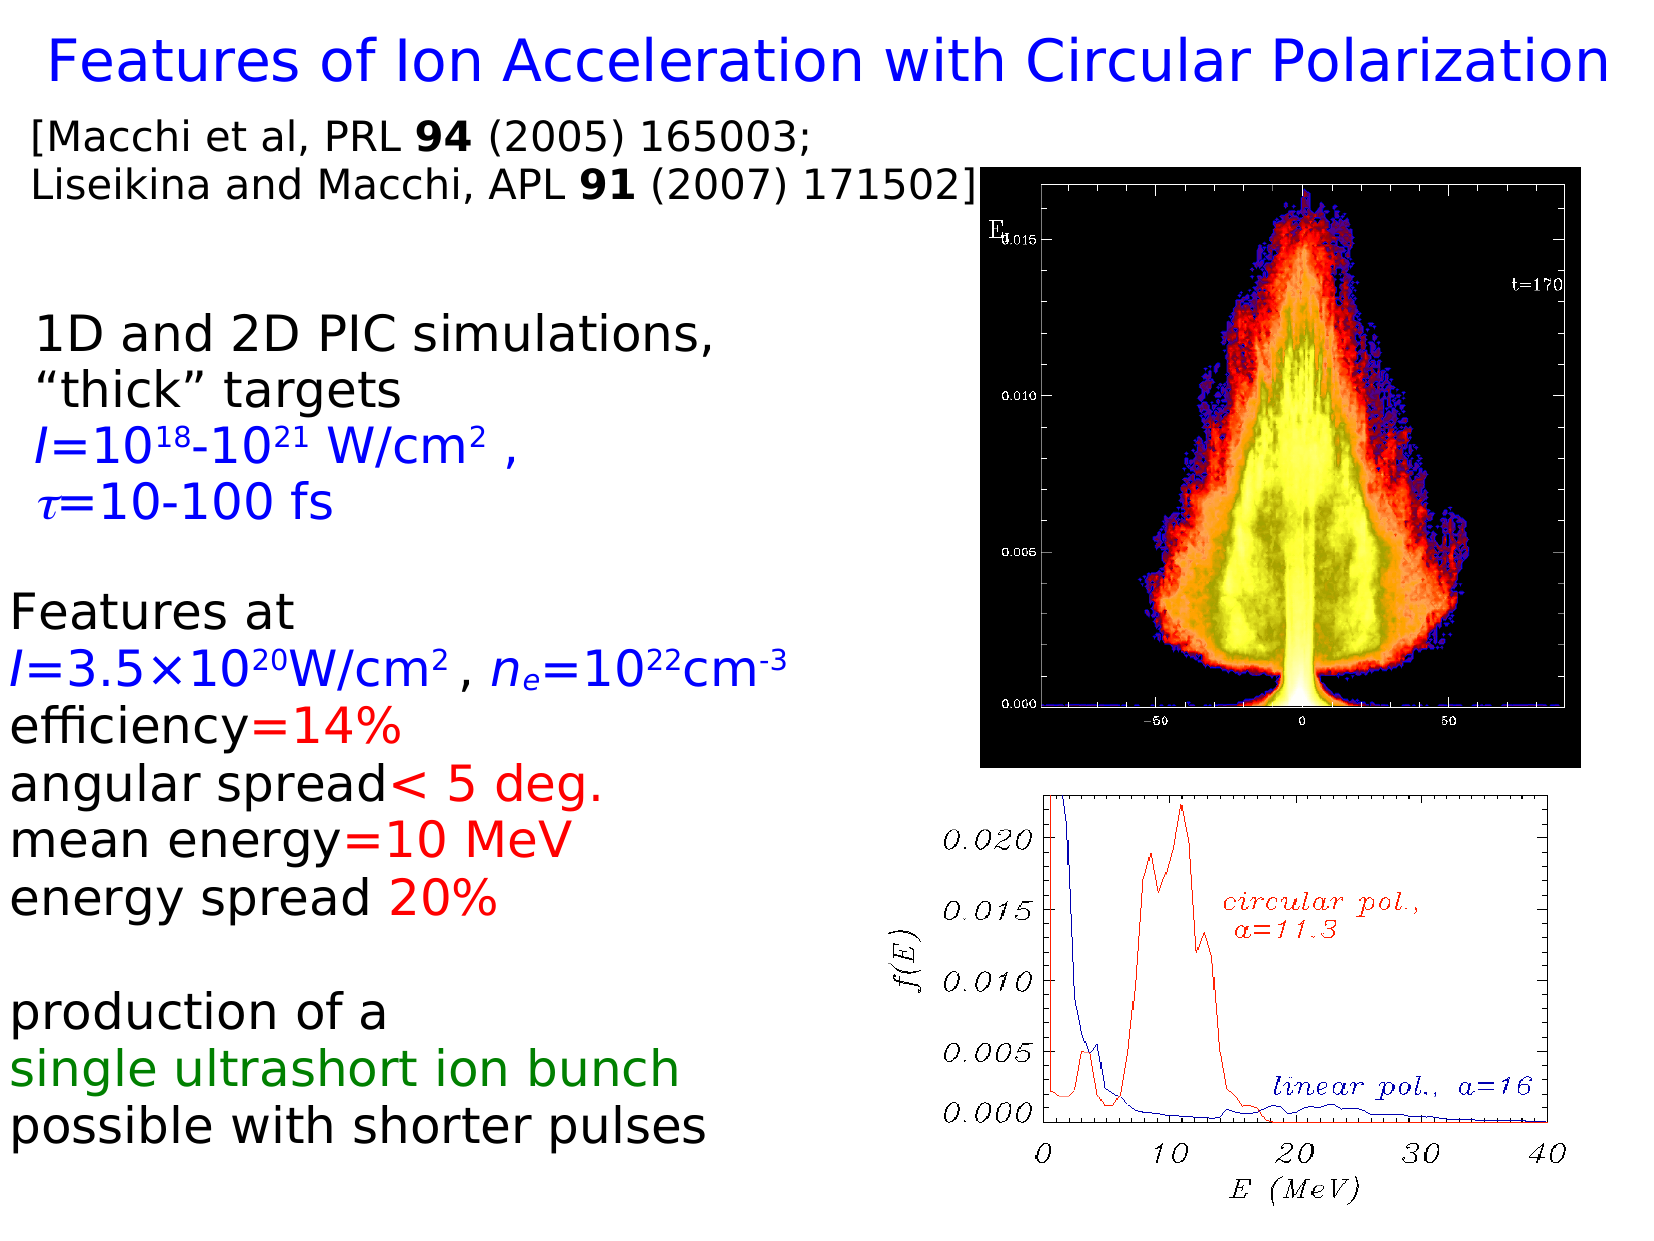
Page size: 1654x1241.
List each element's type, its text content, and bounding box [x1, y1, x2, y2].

text_box [Macchi et al, PRL 94 (2005) 165003; Liseikina and Macchi, APL 91 (2007) 171502] [15, 106, 1121, 218]
picture [858, 167, 1604, 1230]
text_box 1D and 2D PIC simulations, “thick” targets I=1018-1021 W/cm2 , t=10-100 fs [19, 299, 751, 539]
text_box Features of Ion Acceleration with Circular Polarization [31, 25, 1628, 101]
text_box Features at I=3.5×1020W/cm2 , ne=1022cm-3 efficiency=14% angular spread< 5 deg. mean energy=10 MeV energy spread 20% production of a single ultrashort ion bunch possible with shorter pulses [0, 576, 804, 1220]
